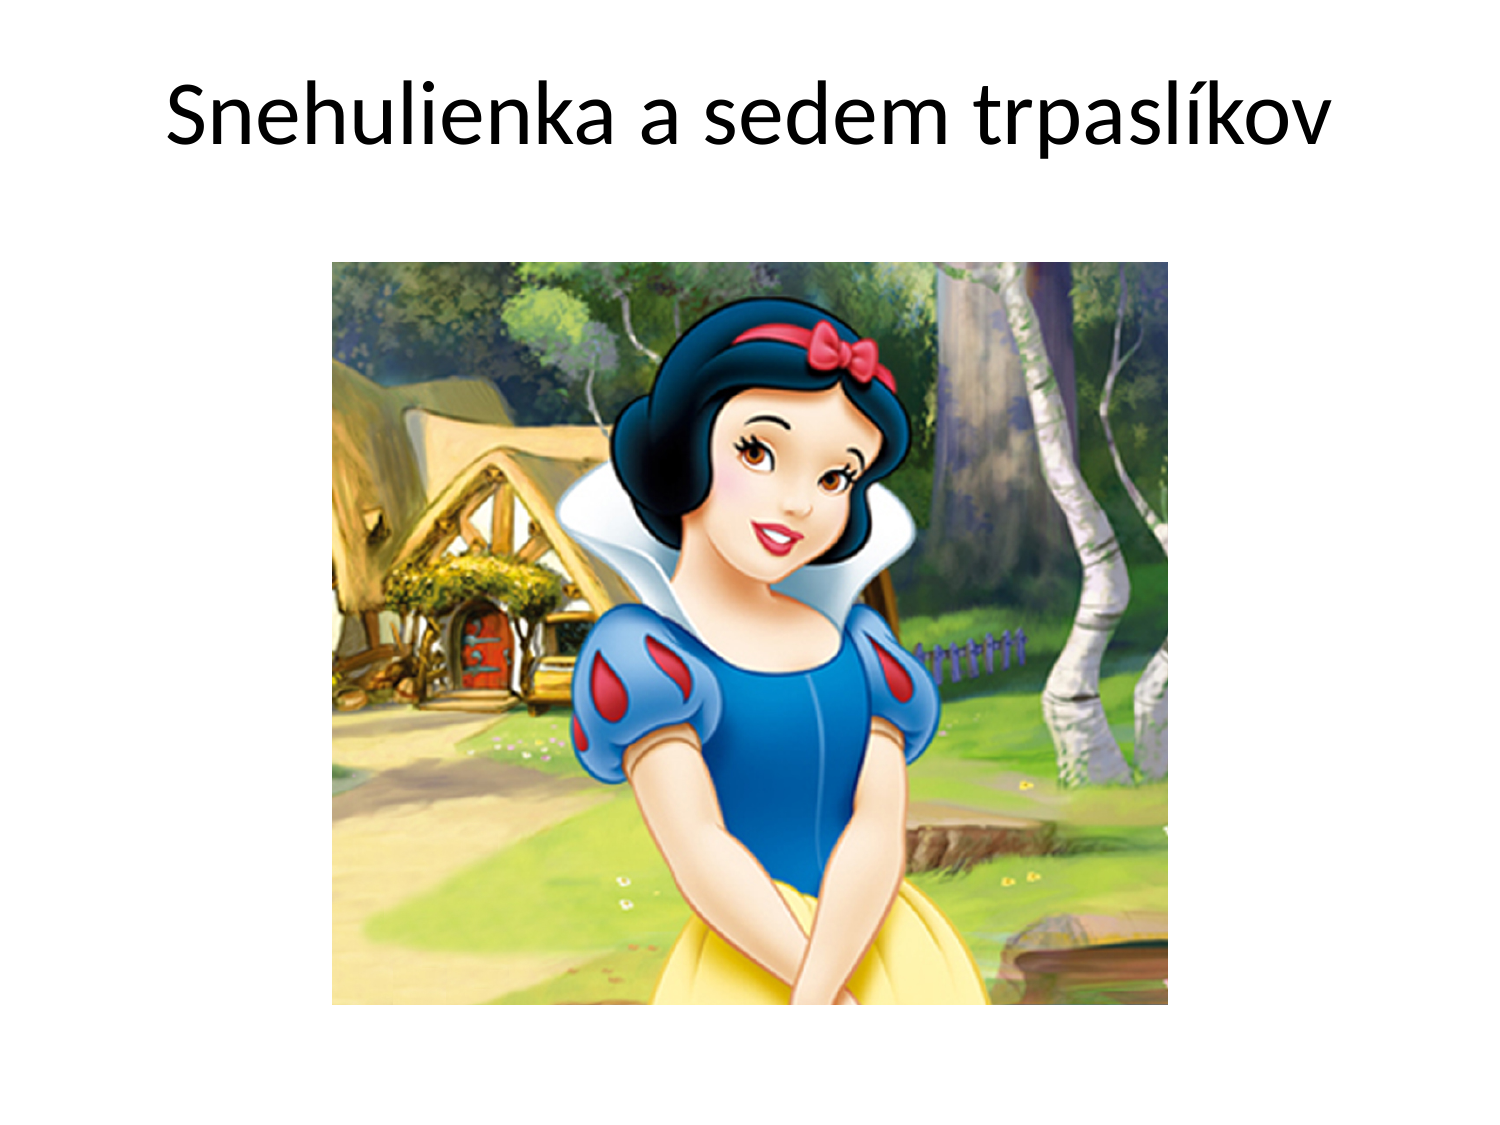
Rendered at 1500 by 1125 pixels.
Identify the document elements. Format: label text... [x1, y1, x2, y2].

title Snehulienka a sedem trpaslíkov [75, 45, 1425, 233]
picture [332, 262, 1168, 1005]
